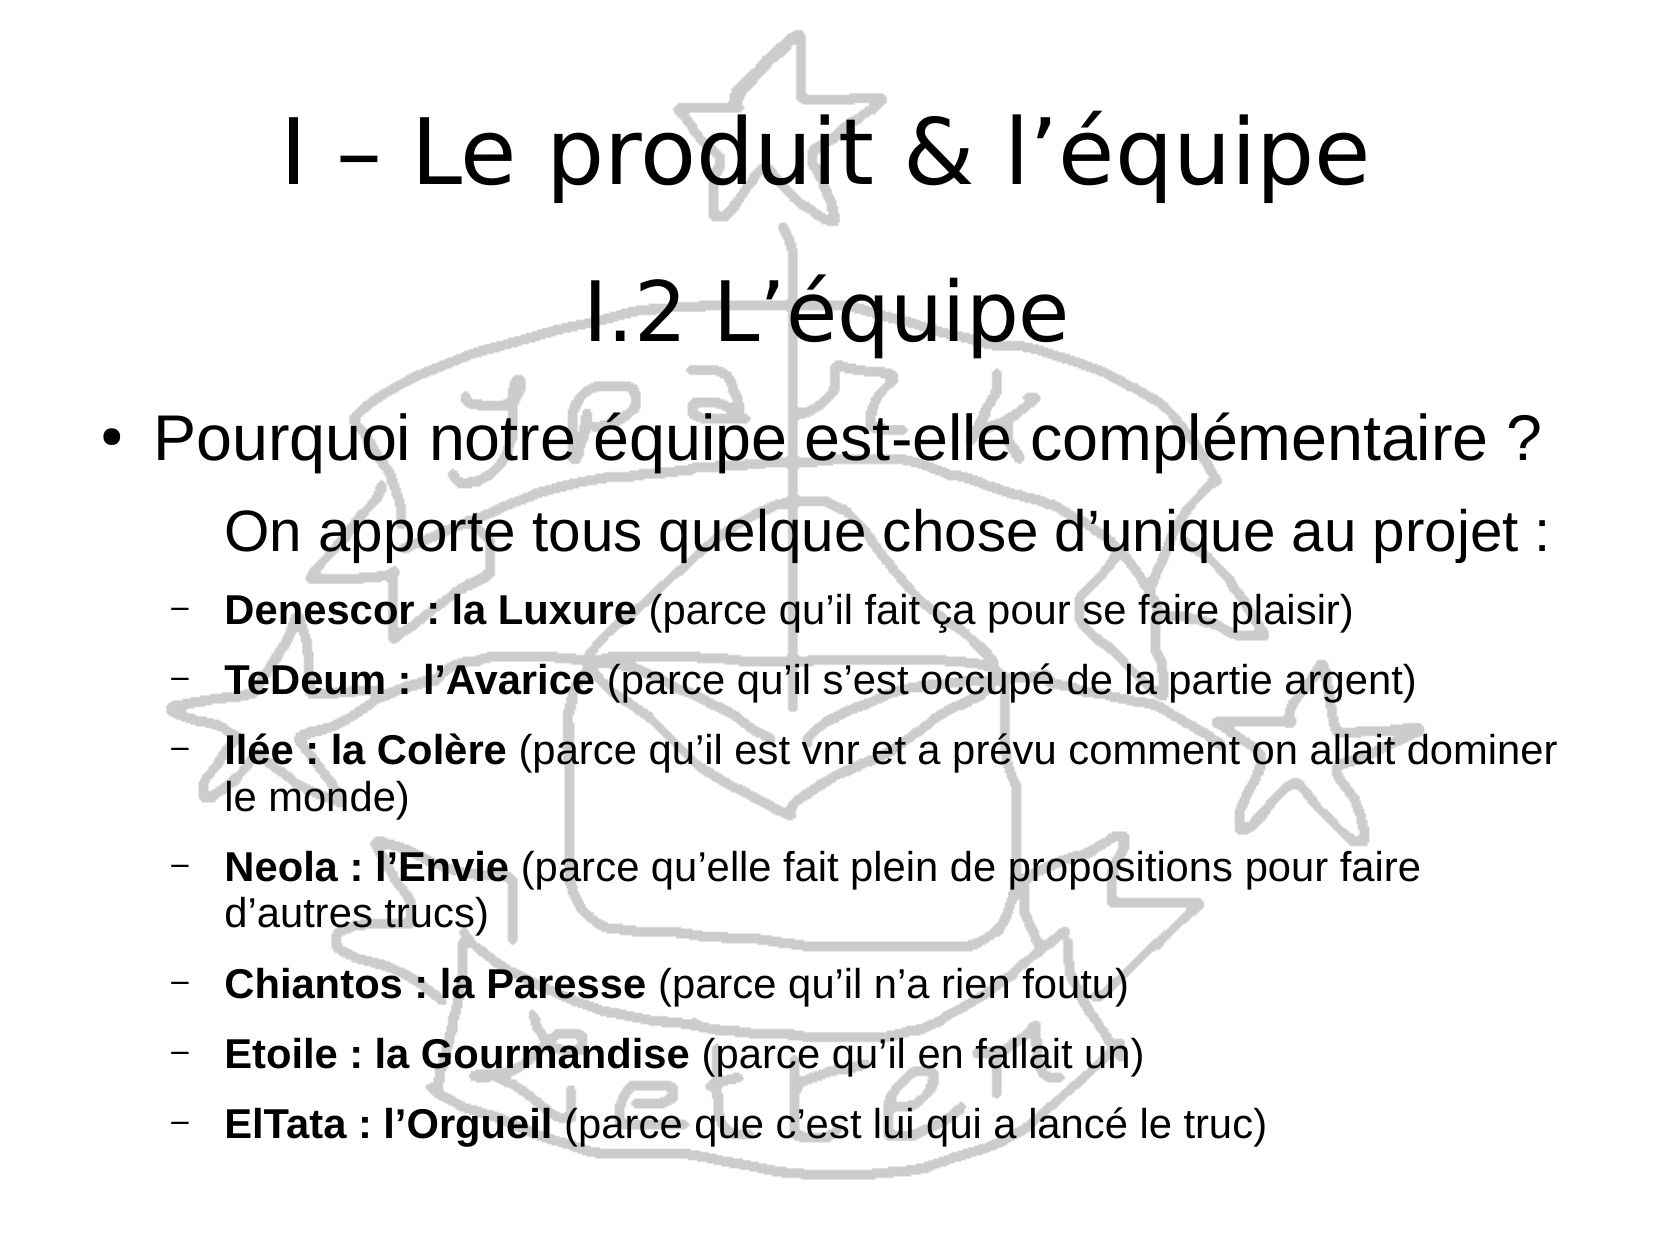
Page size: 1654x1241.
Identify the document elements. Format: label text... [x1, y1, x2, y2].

list Pourquoi notre équipe est-elle complémentaire ? On apporte tous quelque chose d’unique au projet : Denescor : la Luxure (parce qu’il fait ça pour se faire plaisir) TeDeum : l’Avarice (parce qu’il s’est occupé de la partie argent) Ilée : la Colère (parce qu’il est vnr et a prévu comment on allait dominer le monde) Neola : l’Envie (parce qu’elle fait plein de propositions pour faire d’autres trucs) Chiantos : la Paresse (parce qu’il n’a rien foutu) Etoile : la Gourmandise (parce qu’il en fallait un) ElTata : l’Orgueil (parce que c’est lui qui a lancé le truc) [82, 402, 1571, 1229]
text_box I.2 L’équipe [0, 256, 1654, 369]
title I – Le produit & l’équipe [82, 49, 1571, 256]
picture [29, 369, 1648, 1241]
picture [29, 11, 1648, 256]
